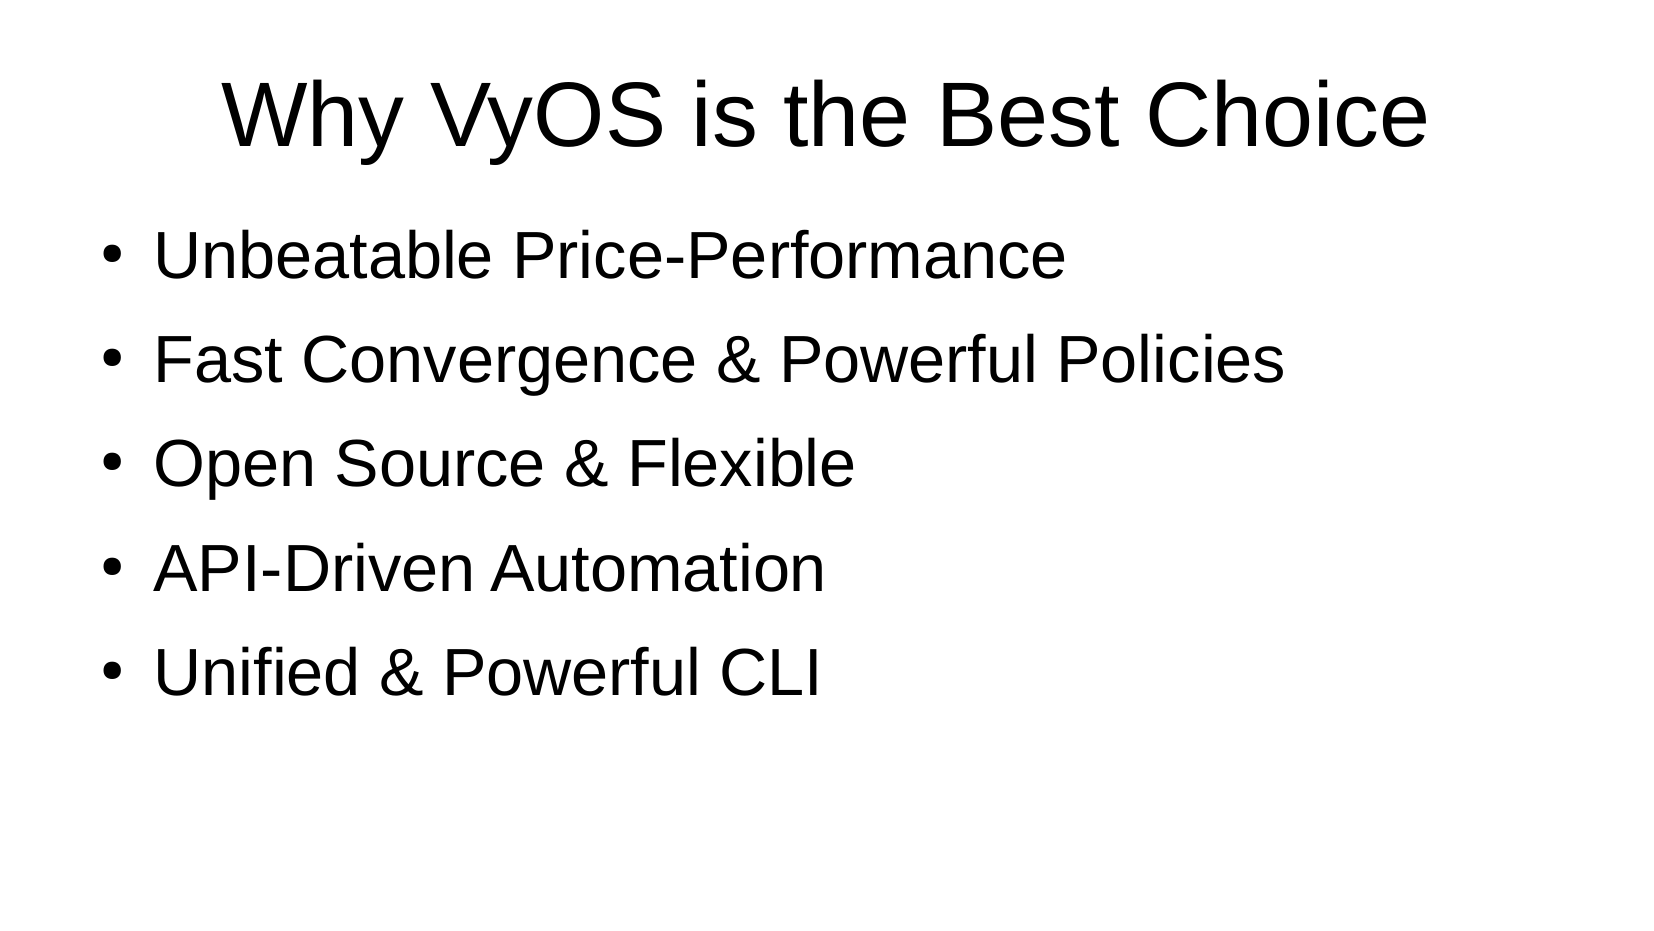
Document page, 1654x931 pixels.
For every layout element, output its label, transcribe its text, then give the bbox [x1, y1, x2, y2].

title Why VyOS is the Best Choice [82, 37, 1571, 193]
list Unbeatable Price-Performance Fast Convergence & Powerful Policies Open Source & Flexible API-Driven Automation Unified & Powerful CLI [82, 217, 1571, 758]
